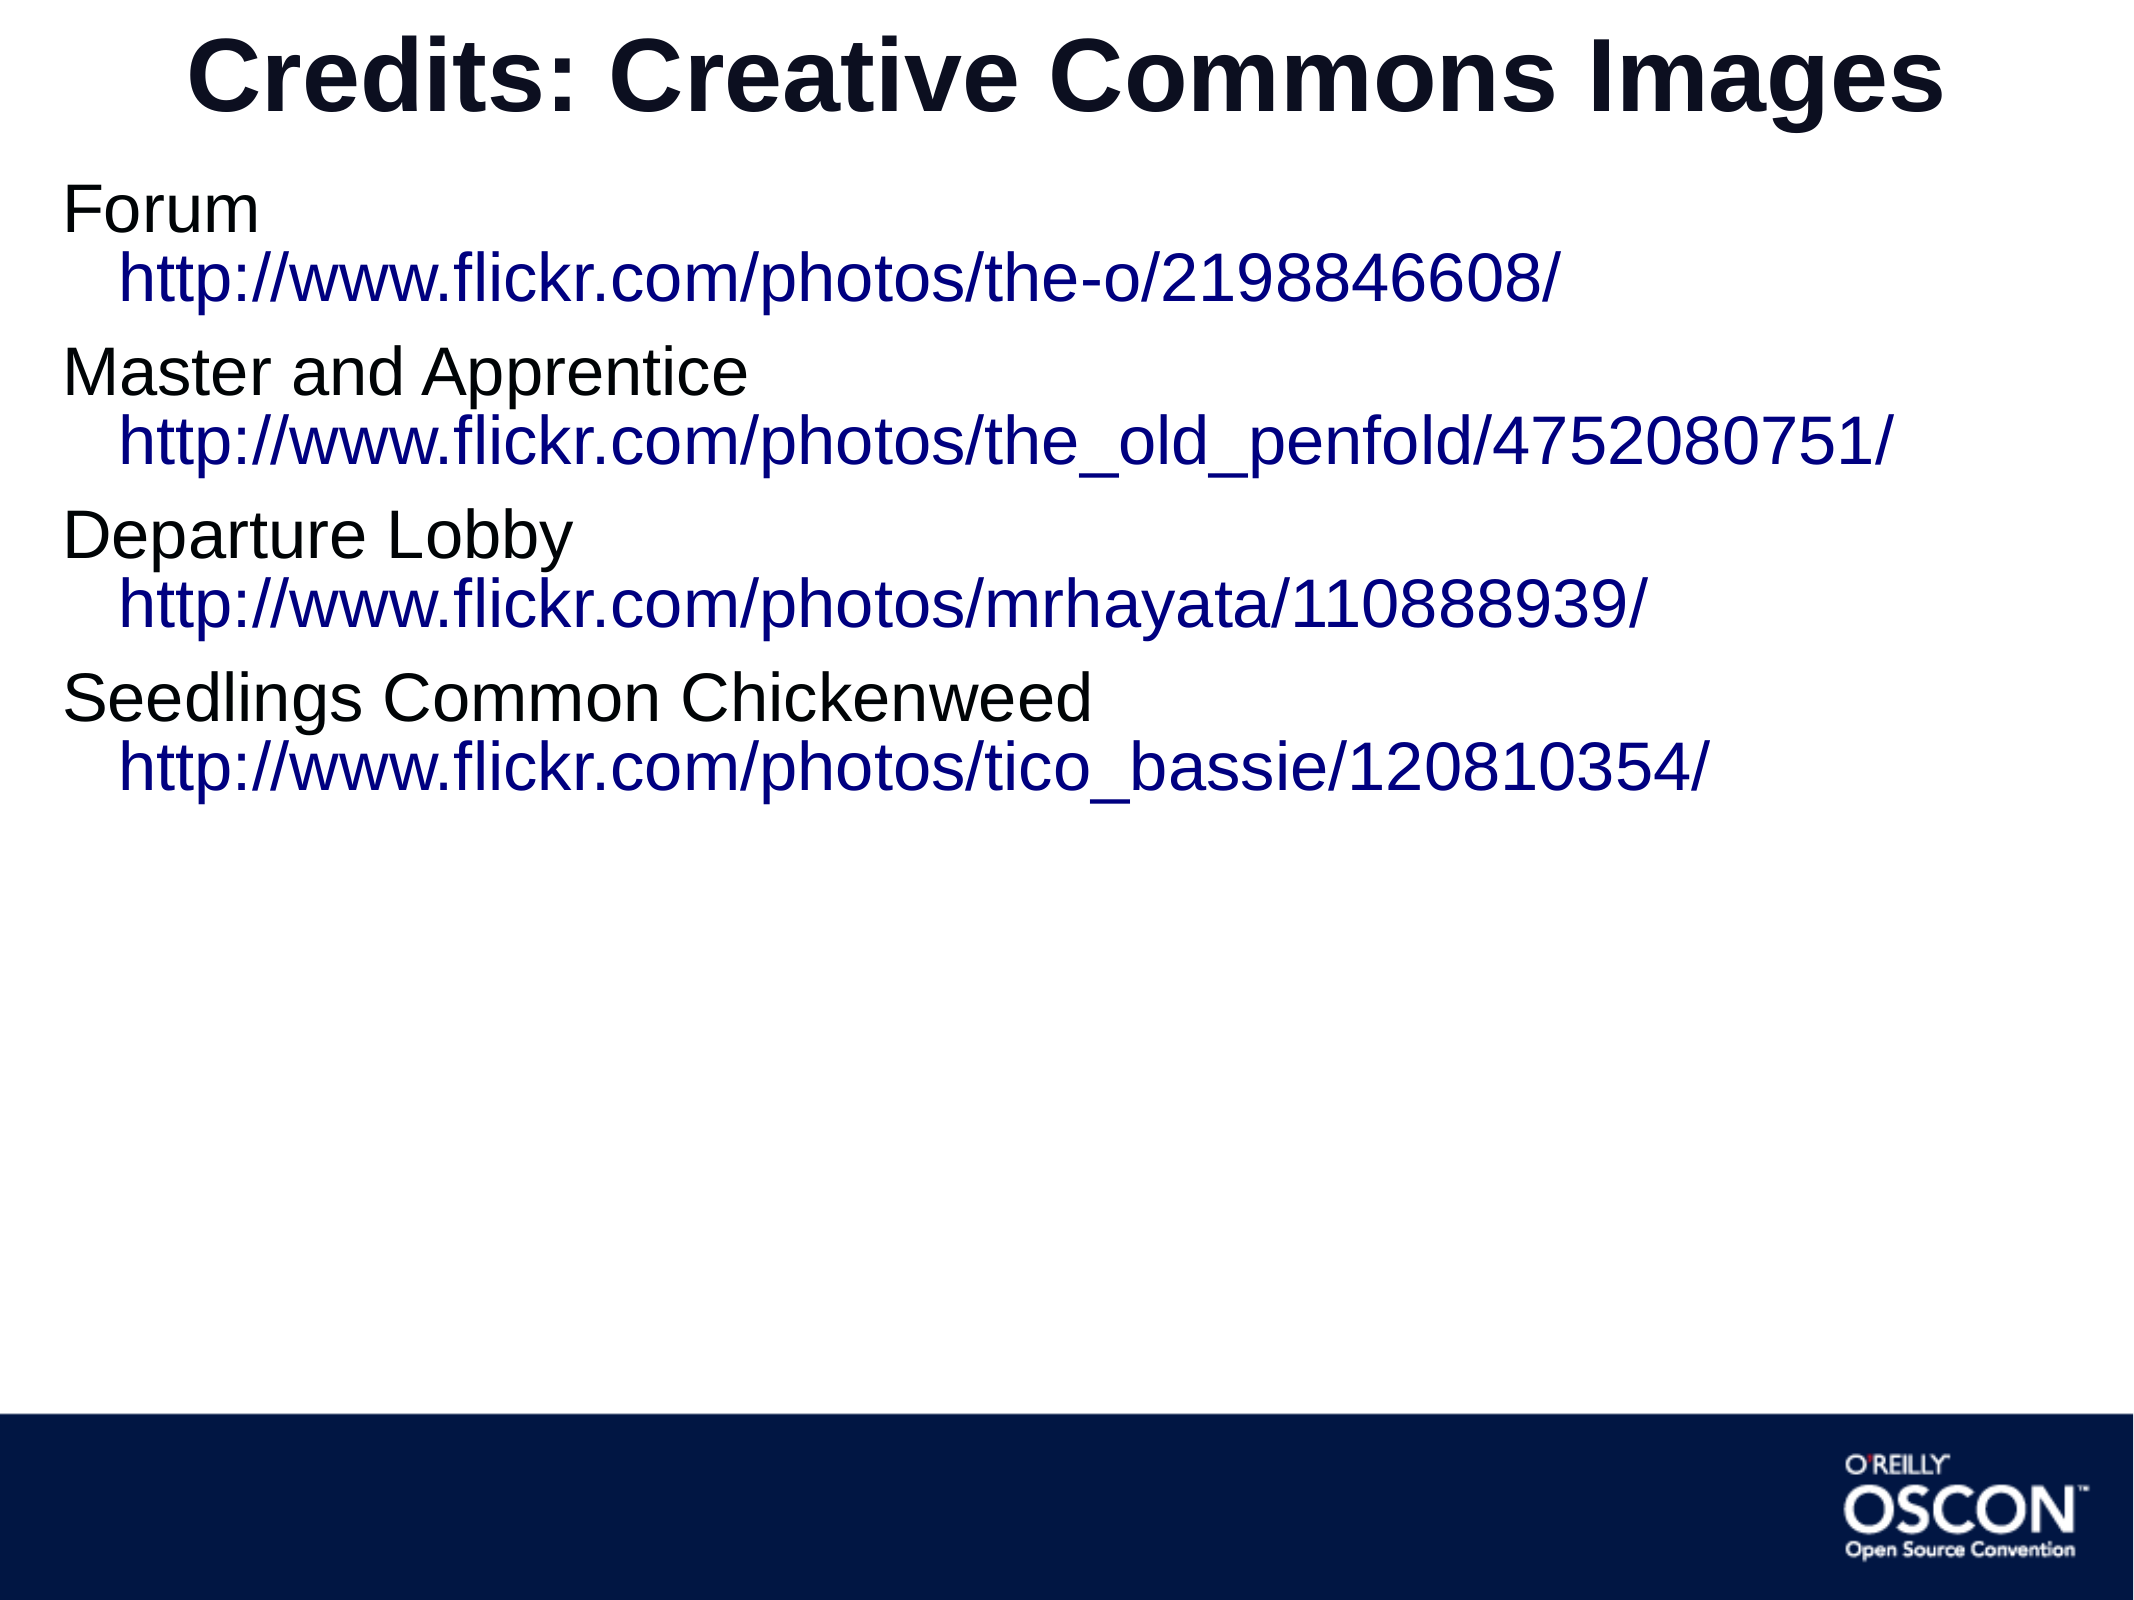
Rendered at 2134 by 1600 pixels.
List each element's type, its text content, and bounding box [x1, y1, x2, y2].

list Forum http://www.flickr.com/photos/the-o/2198846608/ Master and Apprentice http://www.flickr.com/photos/the_old_penfold/4752080751/ Departure Lobby http://www.flickr.com/photos/mrhayata/110888939/ Seedlings Common Chickenweed http://www.flickr.com/photos/tico_bassie/120810354/ [47, 168, 2100, 1244]
title Credits: Creative Commons Images [41, 0, 2094, 152]
picture [0, 0, 2134, 1600]
